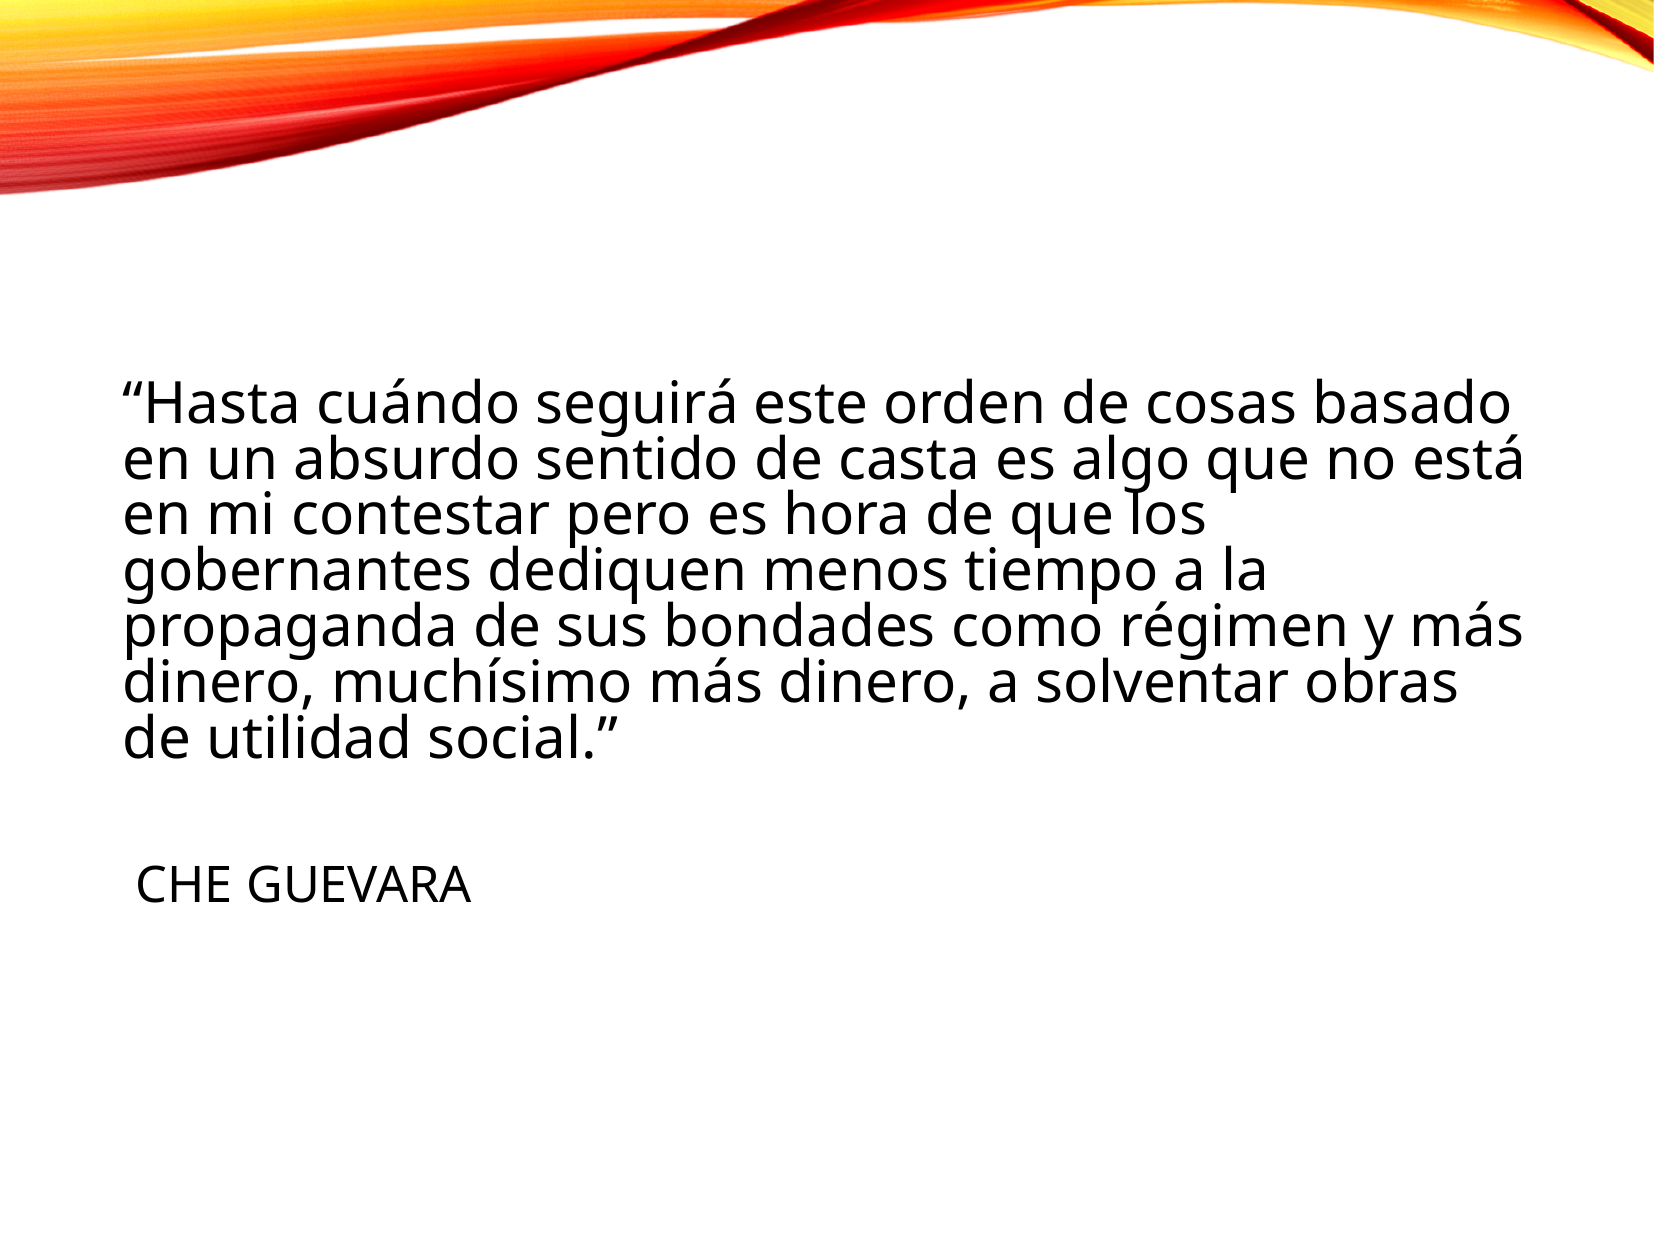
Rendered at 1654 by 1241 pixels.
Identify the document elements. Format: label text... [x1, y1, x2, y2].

list “Hasta cuándo seguirá este orden de cosas basado en un absurdo sentido de casta es algo que no está en mi contestar pero es hora de que los gobernantes dediquen menos tiempo a la propaganda de sus bondades como régimen y más dinero, muchísimo más dinero, a solventar obras de utilidad social.” CHE GUEVARA [107, 371, 1547, 926]
